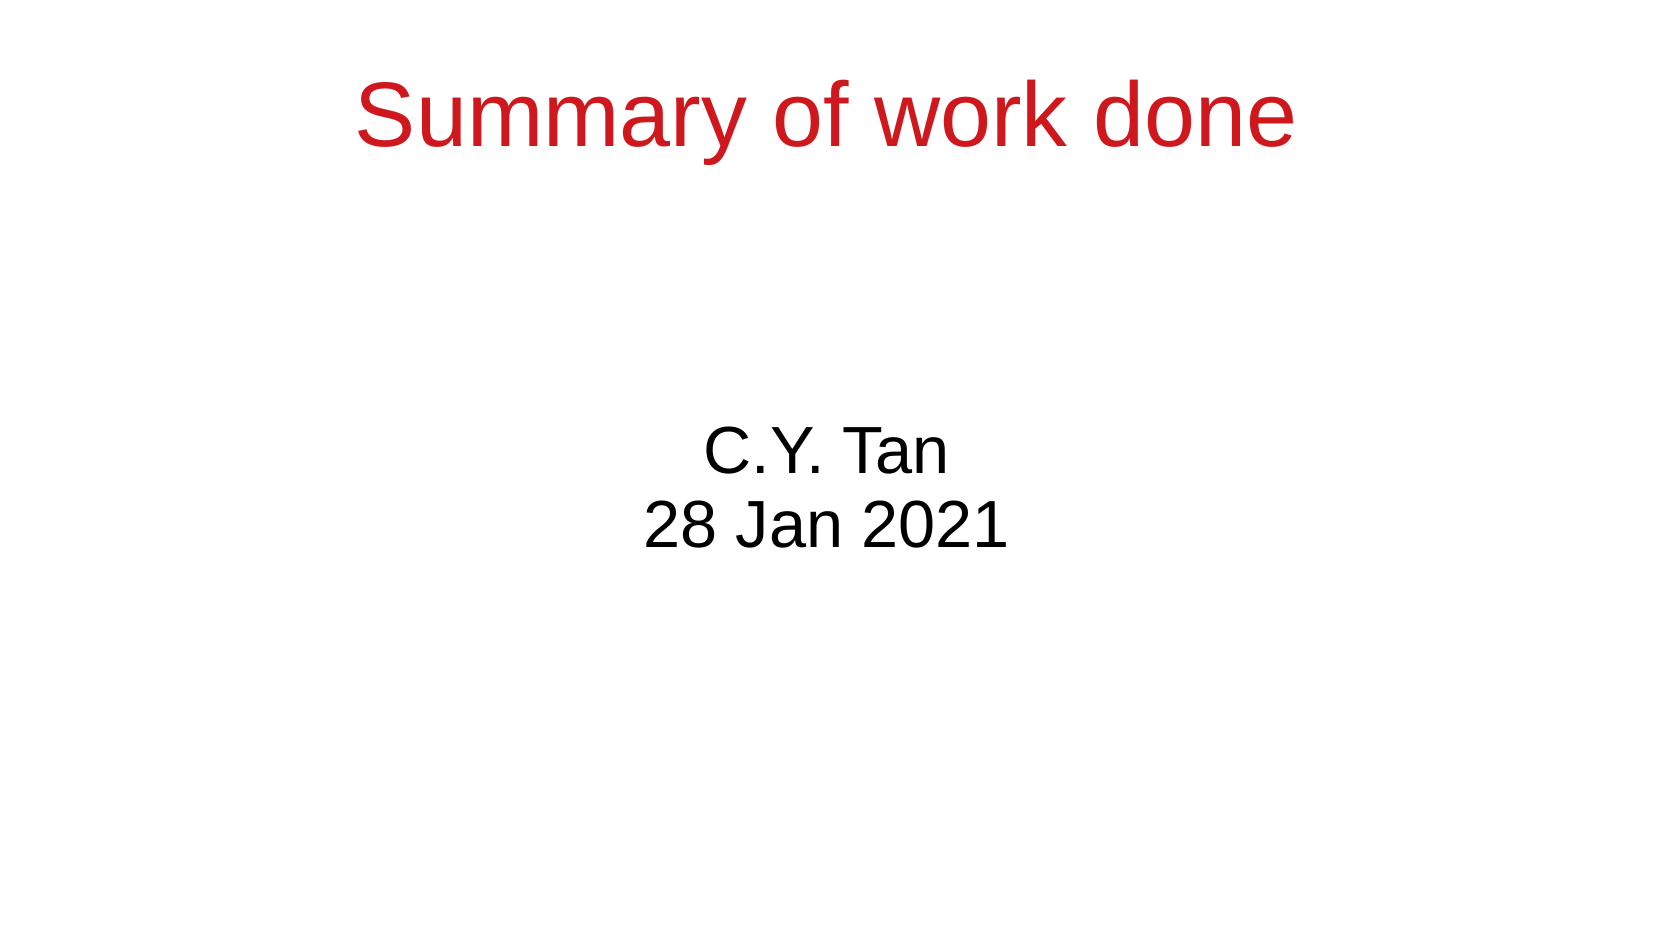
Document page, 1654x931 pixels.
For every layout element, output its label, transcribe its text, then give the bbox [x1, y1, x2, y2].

subtitle C.Y. Tan 28 Jan 2021 [82, 217, 1571, 758]
title Summary of work done [82, 37, 1571, 193]
